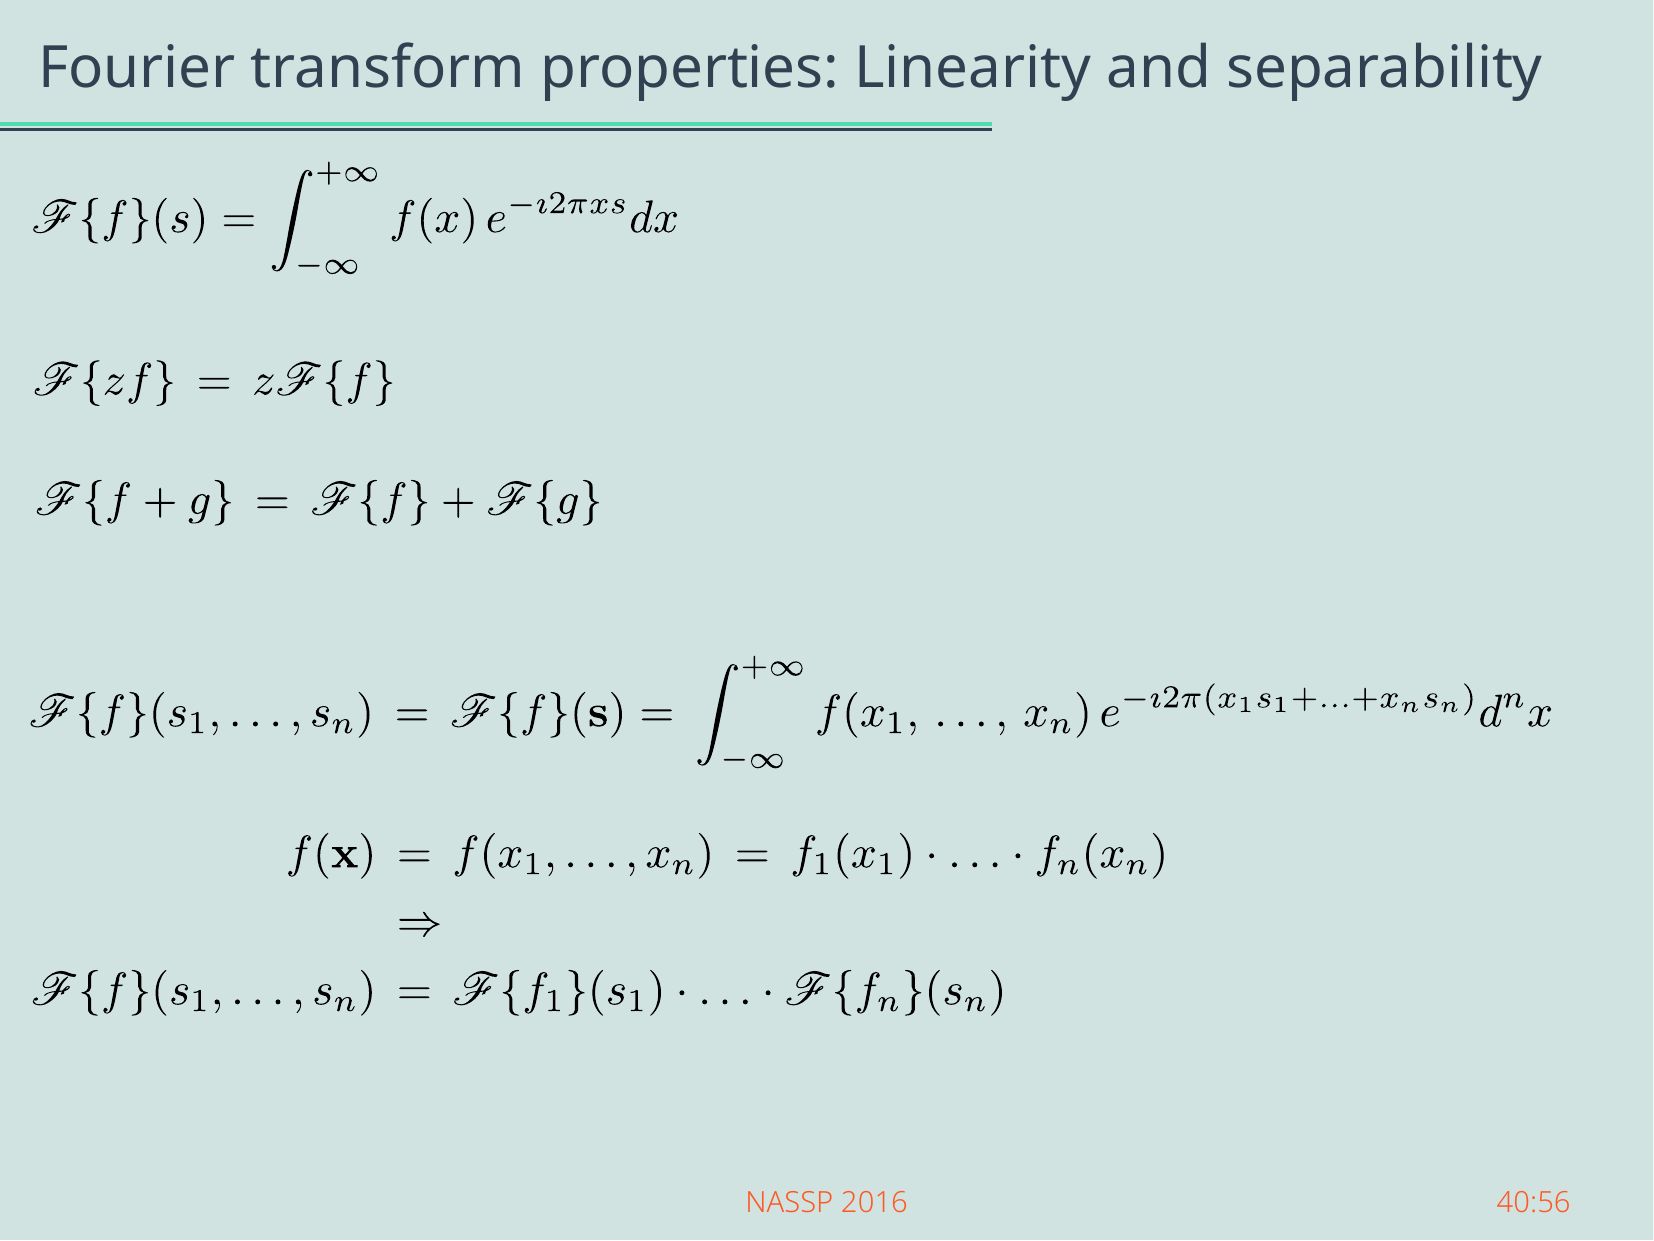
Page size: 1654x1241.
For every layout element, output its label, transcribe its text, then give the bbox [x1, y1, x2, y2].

text_box [34, 479, 603, 526]
text_box Fourier transform properties: Linearity and separability [23, 17, 1613, 103]
text_box [31, 161, 680, 278]
text_box [31, 832, 1169, 1016]
text_box [32, 360, 396, 406]
text_box [28, 655, 1554, 772]
